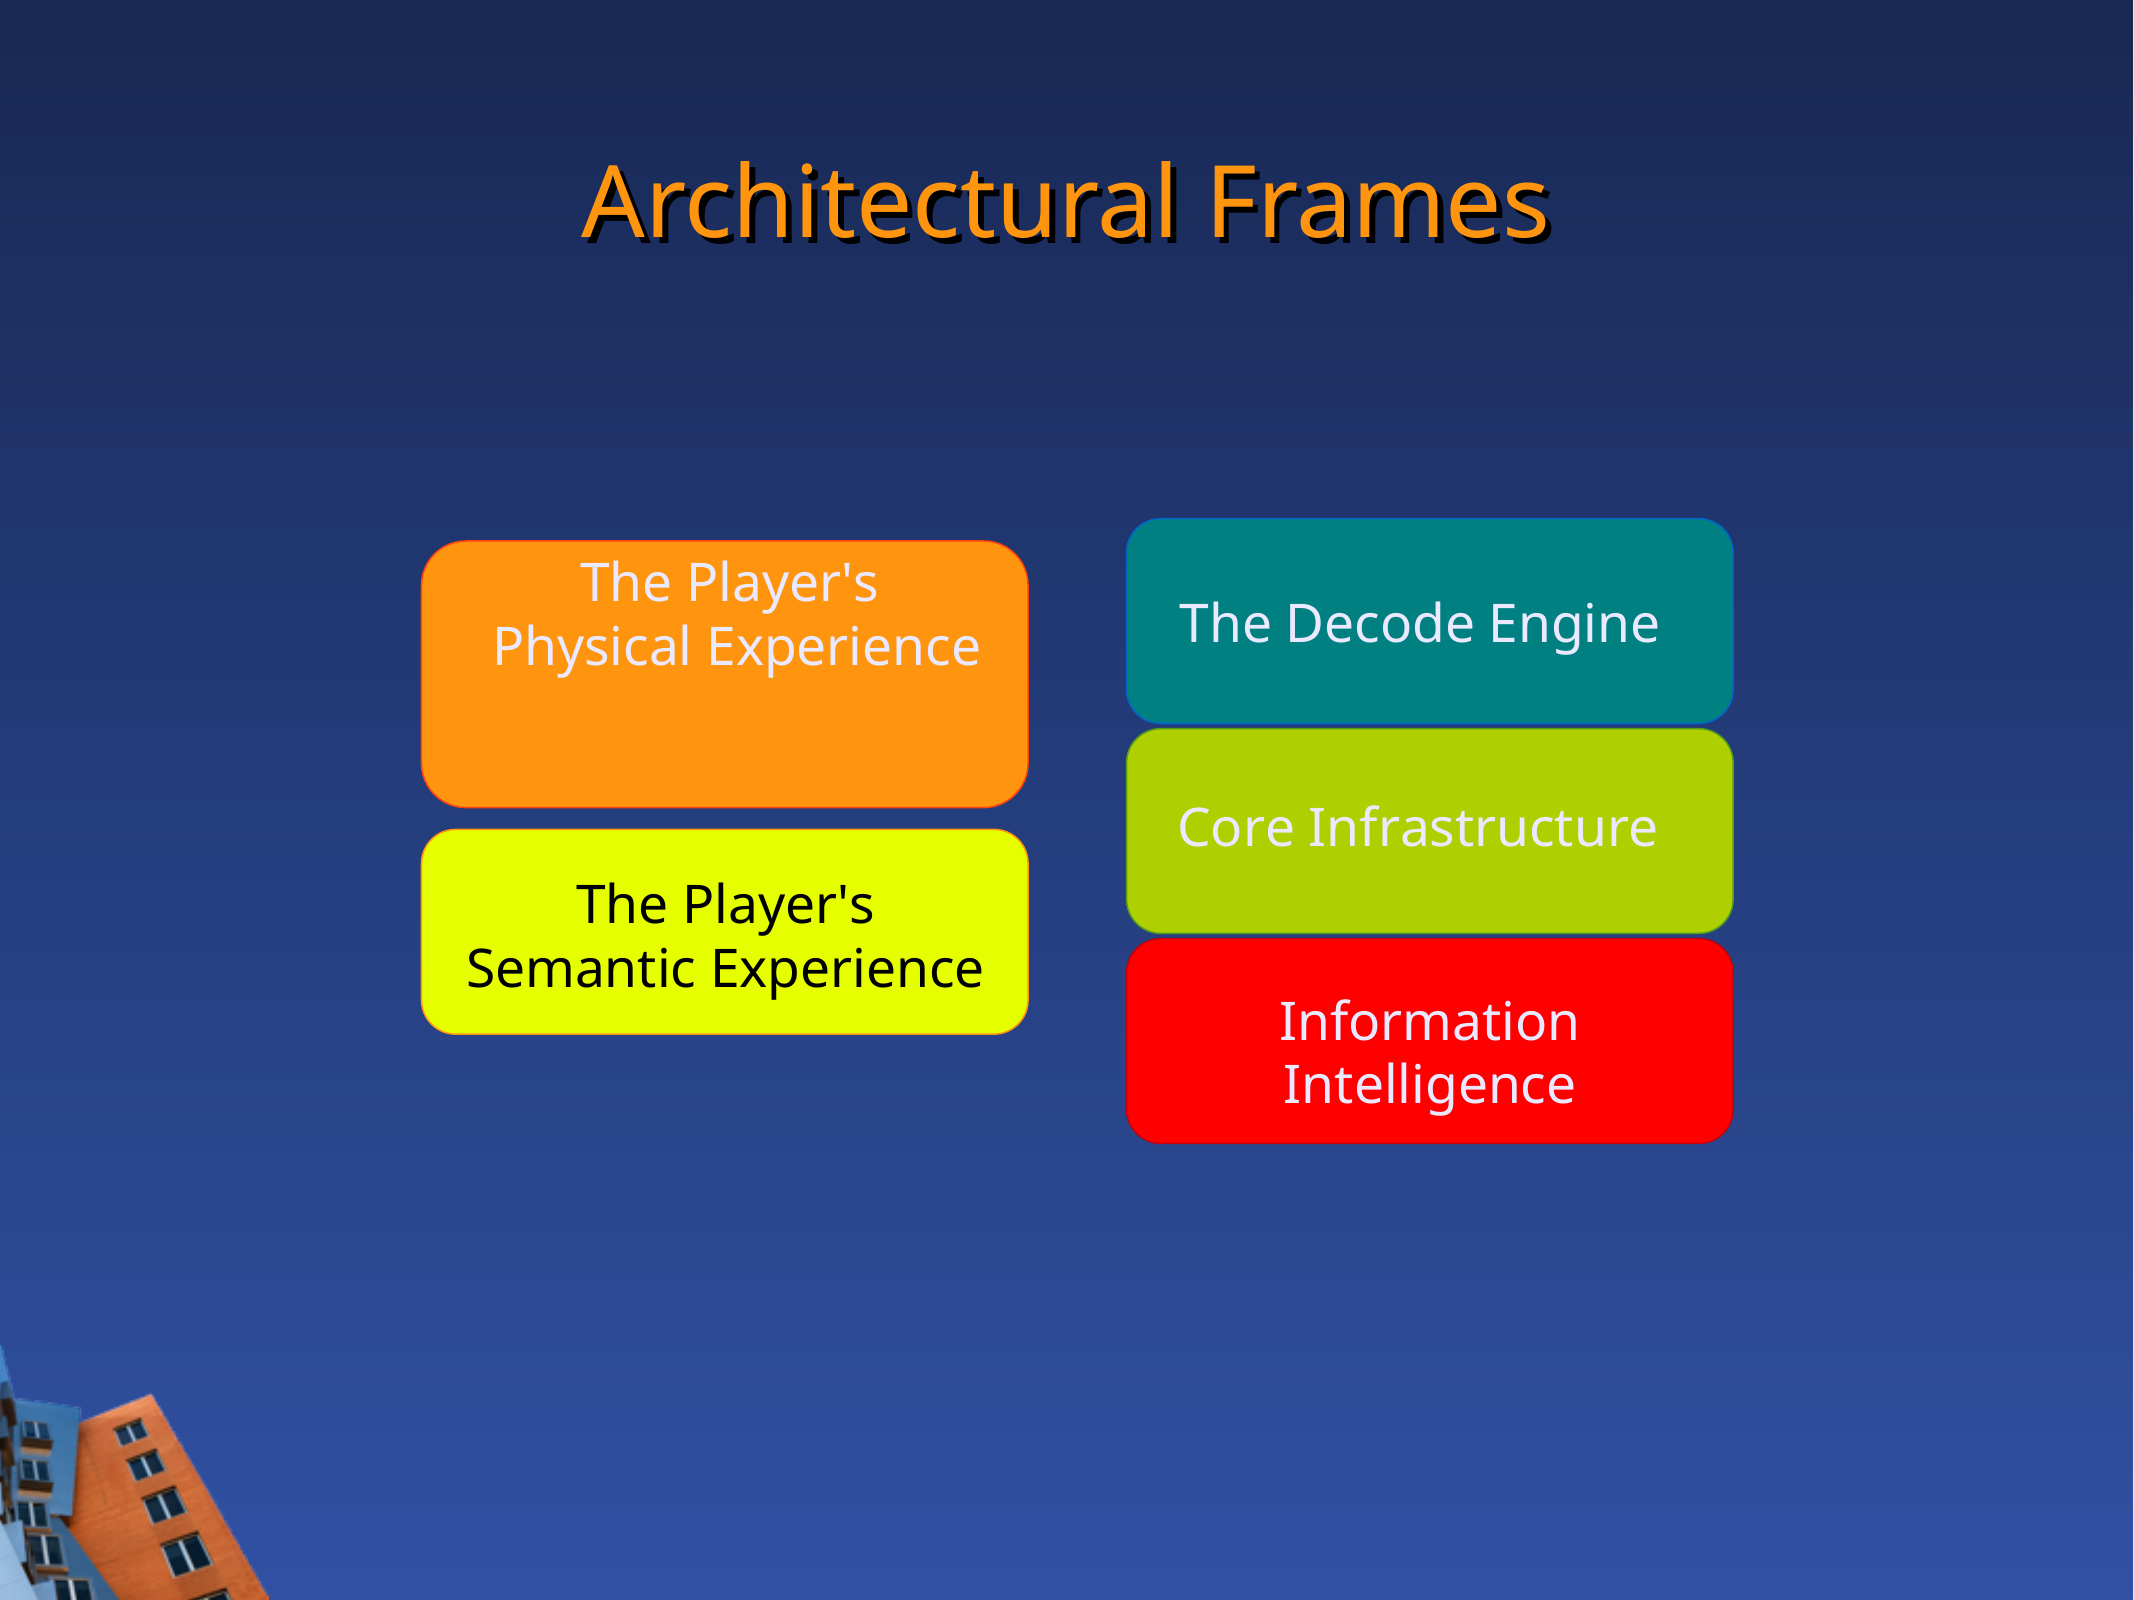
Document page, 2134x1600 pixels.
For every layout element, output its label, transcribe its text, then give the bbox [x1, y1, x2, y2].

text_box The Decode Engine [1127, 581, 1714, 668]
text_box [1126, 518, 1734, 724]
text_box The Player's Physical Experience [431, 540, 1029, 791]
text_box Information Intelligence [1208, 979, 1653, 1130]
title Architectural Frames [106, 71, 2027, 324]
text_box The Player's Semantic Experience [431, 862, 1020, 1026]
text_box [421, 557, 1019, 808]
text_box Core Infrastructure [1107, 785, 1730, 872]
text_box [1126, 938, 1734, 1144]
picture [0, 1345, 269, 1600]
text_box [1126, 728, 1734, 934]
text_box [433, 1026, 1017, 1035]
text_box [421, 829, 1029, 1024]
